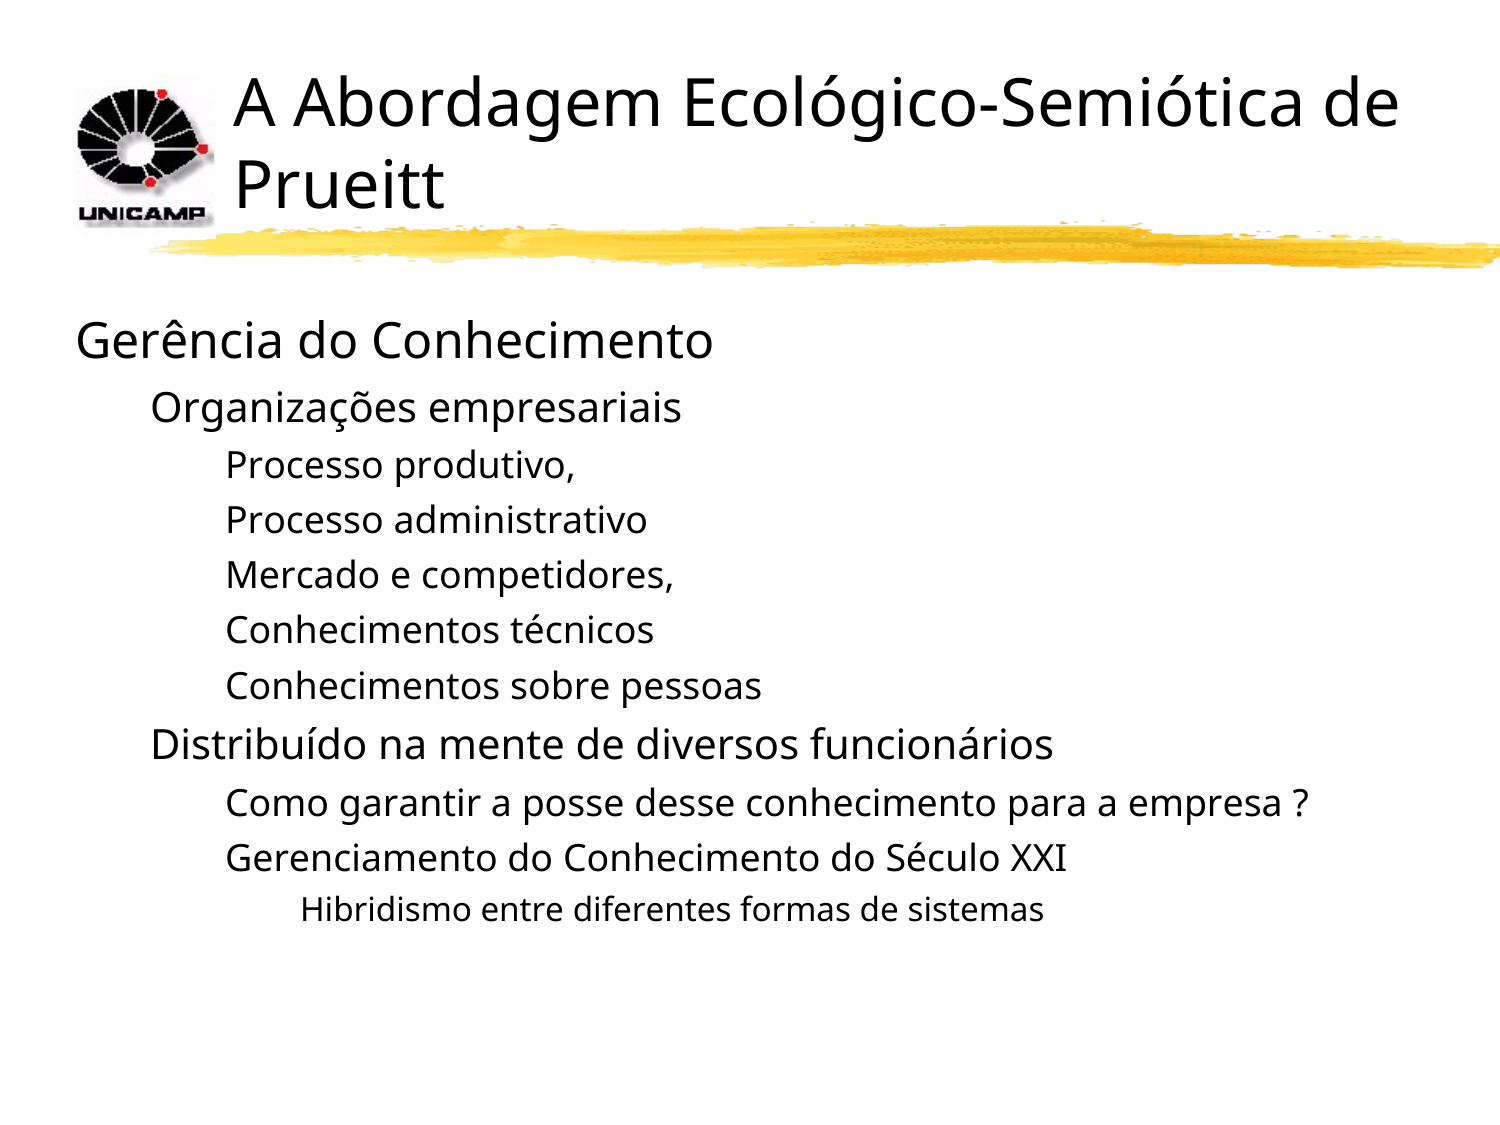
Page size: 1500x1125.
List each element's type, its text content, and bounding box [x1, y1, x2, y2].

picture [75, 74, 1500, 279]
title A Abordagem Ecológico-Semiótica de Prueitt [233, 45, 1434, 225]
list Gerência do Conhecimento Organizações empresariais Processo produtivo, Processo administrativo Mercado e competidores, Conhecimentos técnicos Conhecimentos sobre pessoas Distribuído na mente de diversos funcionários Como garantir a posse desse conhecimento para a empresa ? Gerenciamento do Conhecimento do Século XXI Hibridismo entre diferentes formas de sistemas [74, 309, 1417, 980]
